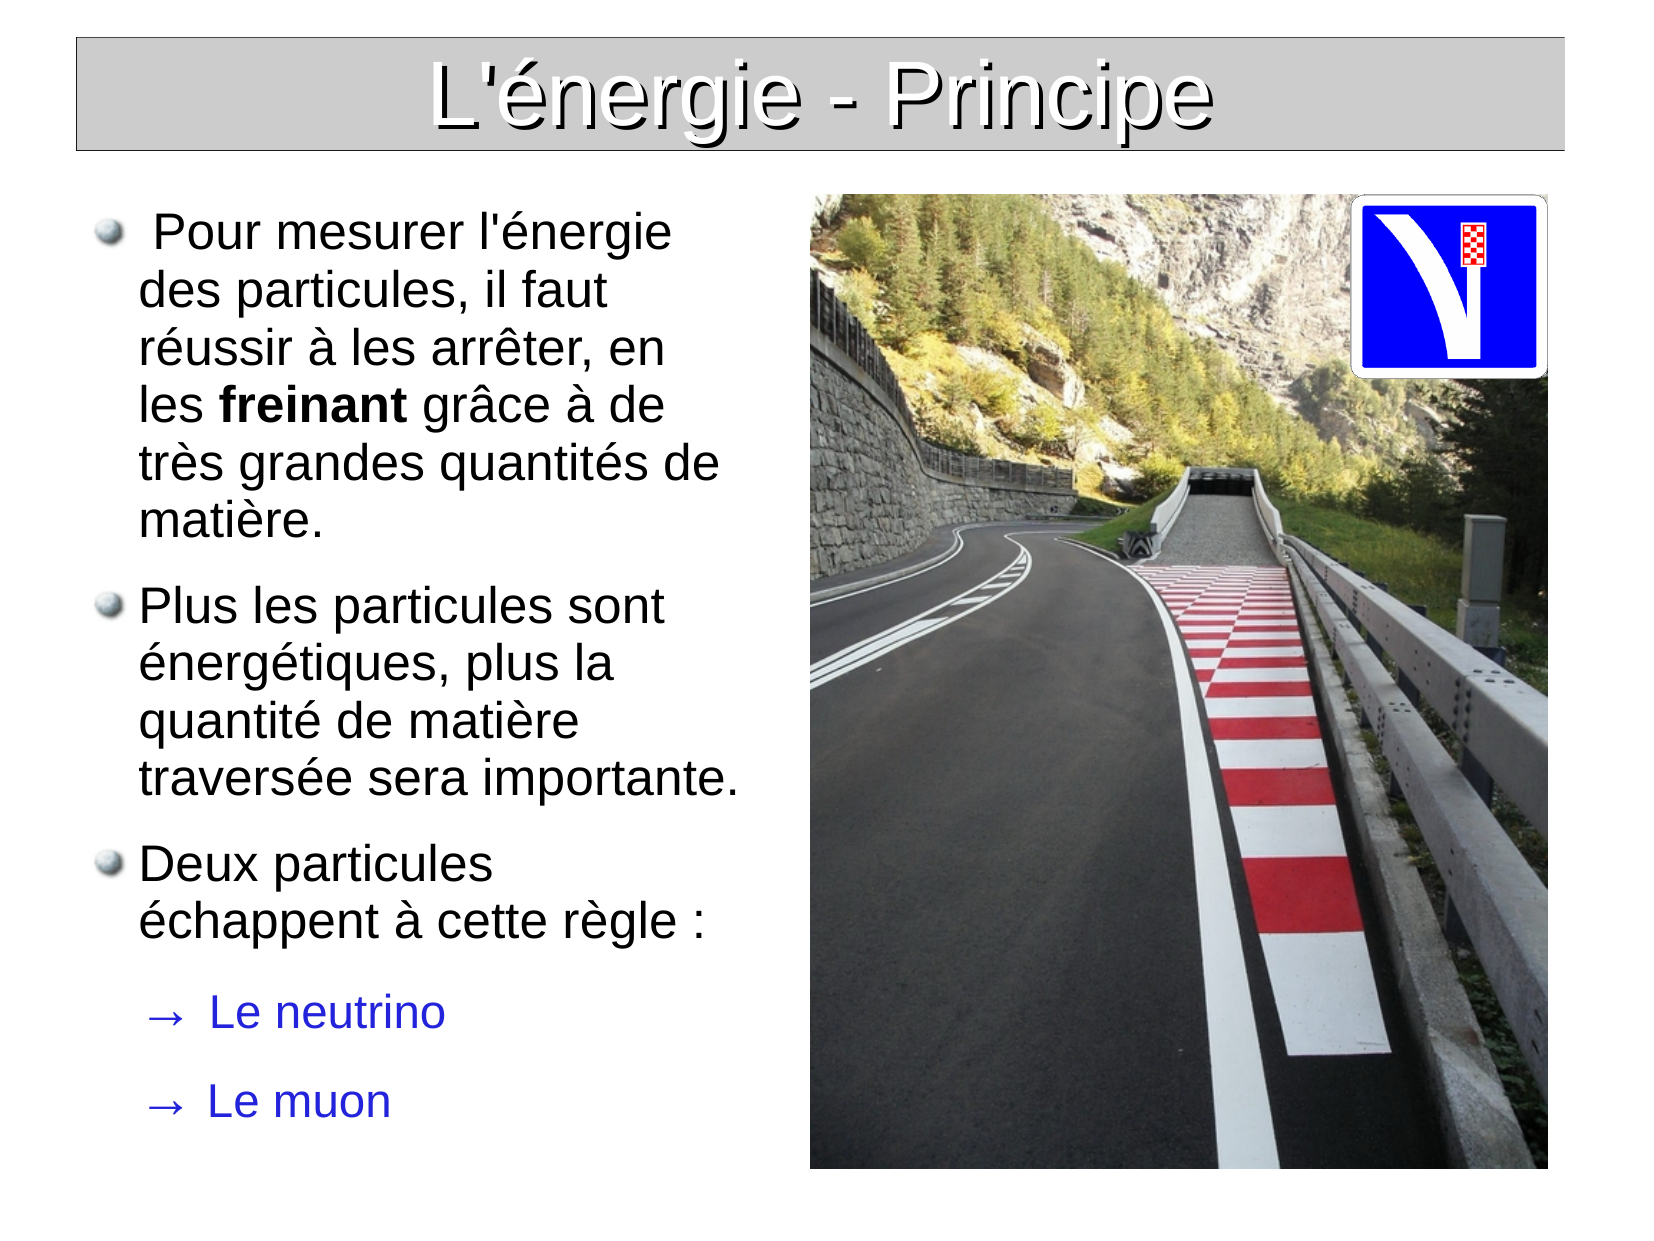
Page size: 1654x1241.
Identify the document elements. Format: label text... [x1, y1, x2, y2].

title L'énergie - Principe [76, 37, 1565, 151]
list Pour mesurer l'énergie des particules, il faut réussir à les arrêter, en les freinant grâce à de très grandes quantités de matière. Plus les particules sont énergétiques, plus la quantité de matière traversée sera importante. Deux particules échappent à cette règle : → Le neutrino → Le muon [70, 203, 741, 1179]
picture [810, 194, 1548, 1169]
